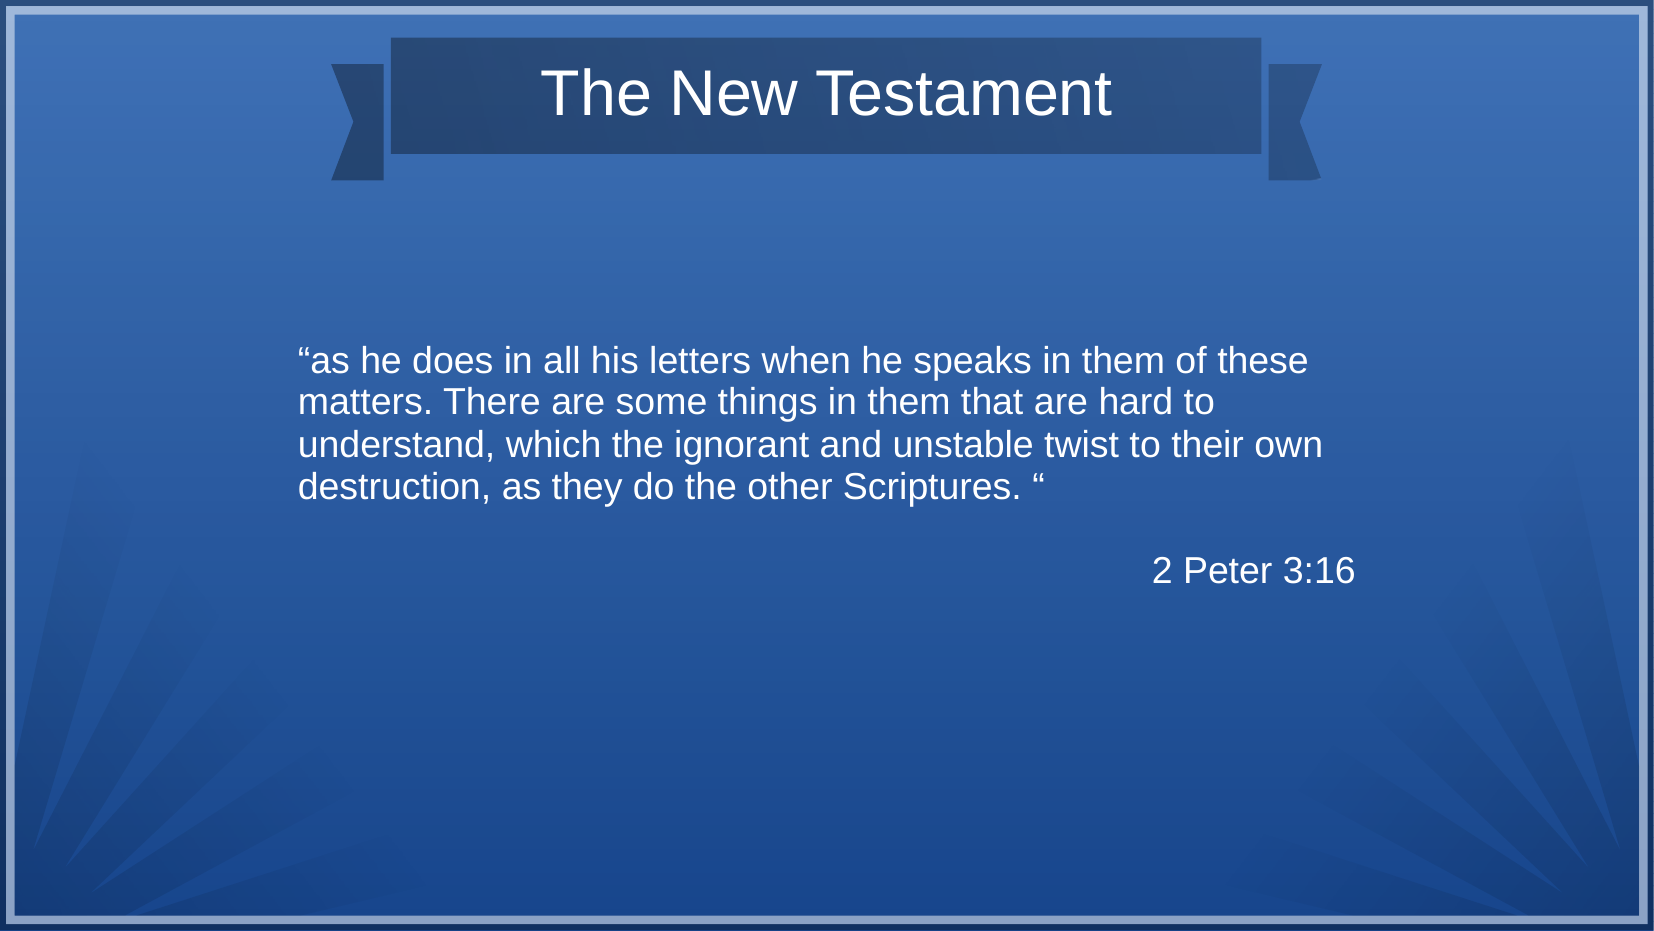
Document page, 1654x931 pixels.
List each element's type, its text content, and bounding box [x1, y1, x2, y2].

title The New Testament [389, 34, 1264, 153]
text_box “as he does in all his letters when he speaks in them of these matters. There are some things in them that are hard to understand, which the ignorant and unstable twist to their own destruction, as they do the other Scriptures. “ 2 Peter 3:16 [283, 331, 1371, 599]
